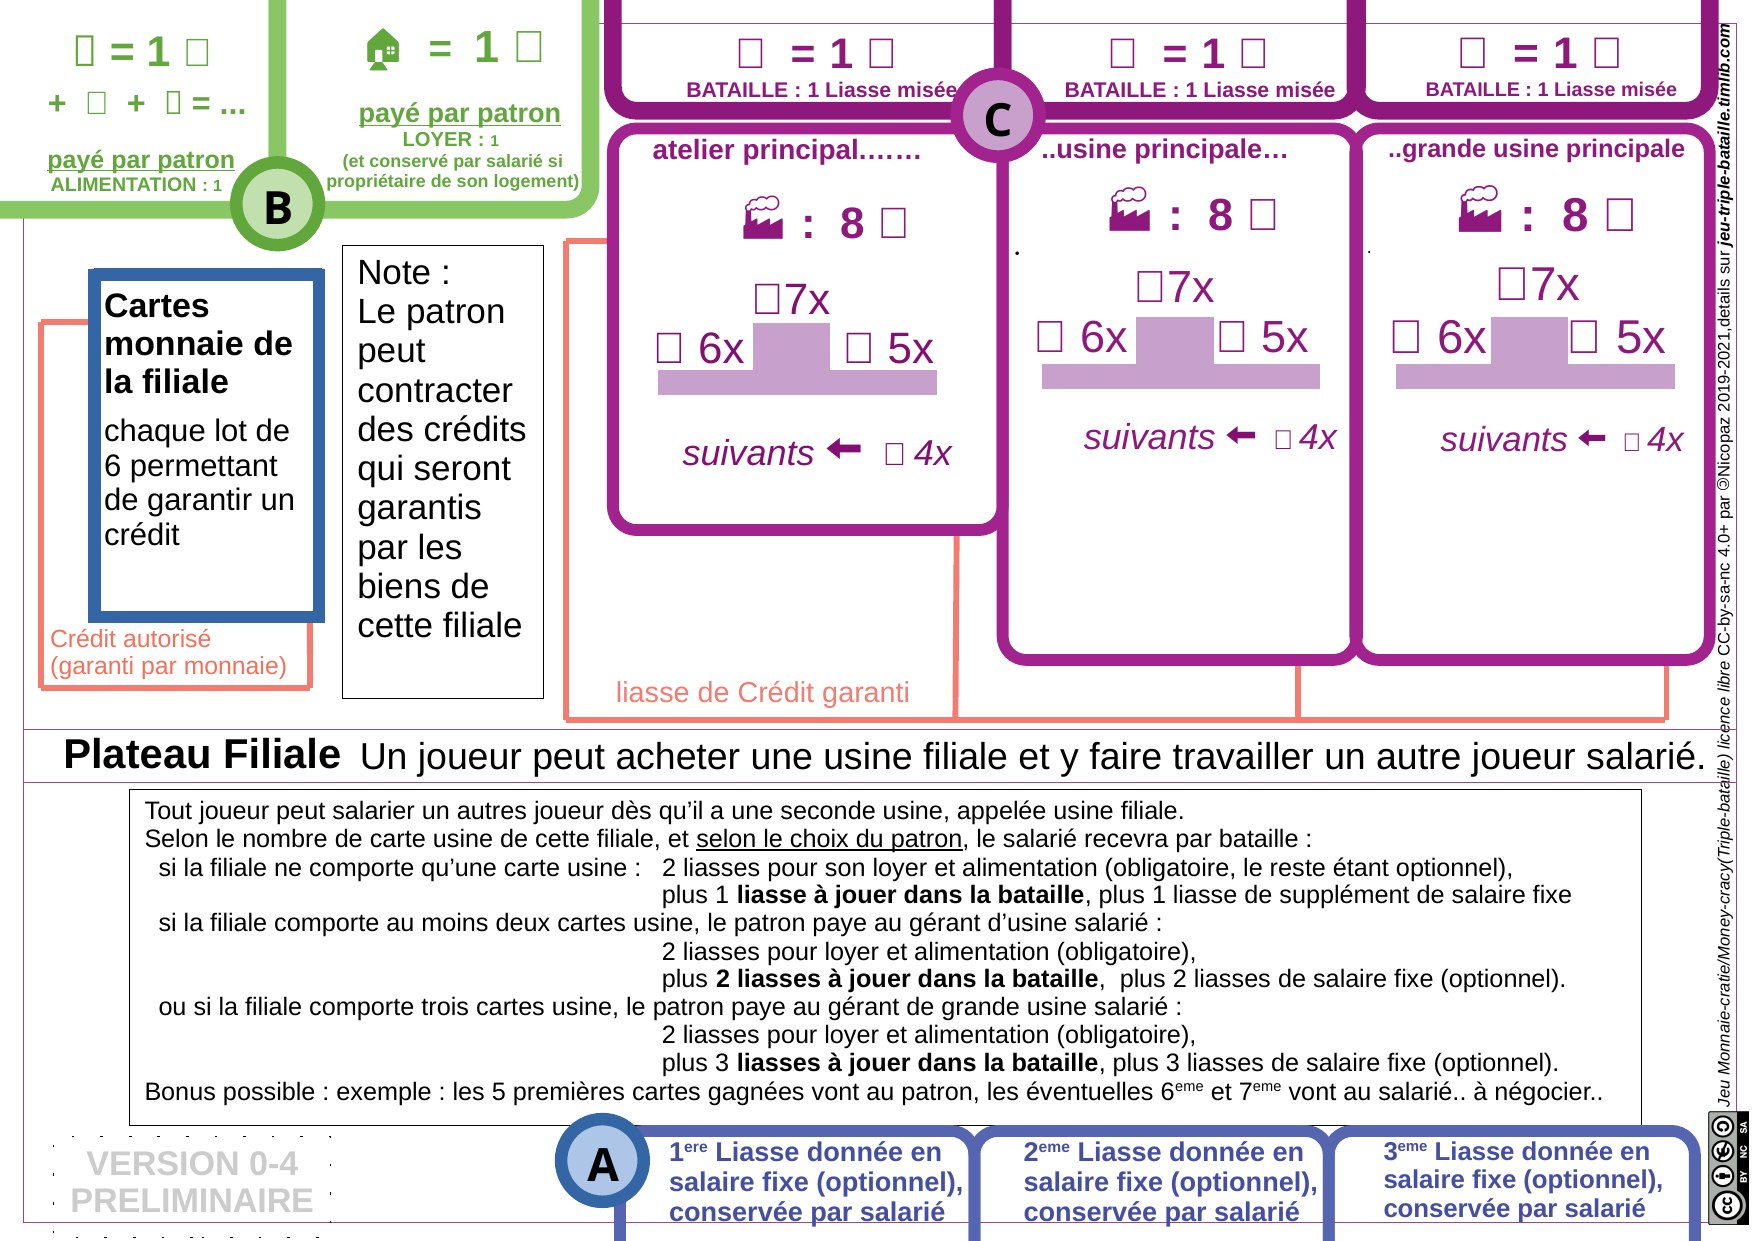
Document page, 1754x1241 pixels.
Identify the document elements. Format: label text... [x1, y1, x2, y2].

list 1ere Liasse donnée en salaire fixe (optionnel), conservée par salarié [620, 1130, 974, 1241]
title Un joueur peut acheter une usine filiale et y faire travailler un autre joueur salarié. [944, 723, 1725, 729]
list 🏠 = 1 💸 payé par patron LOYER : 1 (et conservé par salarié si propriétaire de son logement) [277, 0, 591, 210]
text_box [561, 1132, 572, 1189]
text_box B [248, 168, 311, 235]
text_box [250, 235, 305, 246]
text_box VERSION 0-4 PRELIMINAIRE [53, 1136, 331, 1238]
title Un joueur peut acheter une usine filiale et y faire travailler un autre joueur salarié. [390, 730, 1725, 782]
text_box [658, 323, 937, 395]
title Un joueur peut acheter une usine filiale et y faire travailler un autre joueur salarié. [390, 783, 1725, 790]
text_box [956, 86, 968, 144]
text_box Tout joueur peut salarier un autres joueur dès qu’il a une seconde usine, appelée usine filiale. Selon le nombre de carte usine de cette filiale, et selon le choix du patron, le salarié recevra par bataille : si la filiale ne comporte qu’une carte usine : 2 liasses pour son loyer et alimentation (obligatoire, le reste étant optionnel), plus 1 liasse à jouer dans la bataille, plus 1 liasse de supplément de salaire fixe si la filiale comporte au moins deux cartes usine, le patron paye au gérant d’usine salarié : 2 liasses pour loyer et alimentation (obligatoire), plus 2 liasses à jouer dans la bataille, plus 2 liasses de salaire fixe (optionnel). ou si la filiale comporte trois cartes usine, le patron paye au gérant de grande usine salarié : 2 liasses pour loyer et alimentation (obligatoire), plus 3 liasses à jouer dans la bataille, plus 3 liasses de salaire fixe (optionnel). Bonus possible : exemple : les 5 premières cartes gagnées vont au patron, les éventuelles 6eme et 7eme vont au salarié.. à négocier.. [129, 789, 1642, 1126]
list 🥣 = 1 💸 + 🎁 + 🎾 = ... payé par patron ALIMENTATION : 1 [0, 0, 268, 210]
list 🎩 = 1 💸 BATAILLE : 1 Liasse misée [1012, 0, 1357, 111]
text_box [256, 162, 299, 168]
text_box [236, 174, 248, 233]
list ..usine principale… 🏭 : 8 💸 🥇7x 🥈 6x 🥉 5x suivants 🠨 🥉 4x [1002, 128, 1355, 660]
text_box C [968, 79, 1032, 147]
list 2eme Liasse donnée en salaire fixe (optionnel), conservée par salarié [974, 1130, 1328, 1241]
text_box [971, 147, 1025, 157]
list 🎩 = 1 💸 BATAILLE : 1 Liasse misée [612, 0, 1003, 111]
text_box Crédit autorisé (garanti par monnaie) [35, 617, 310, 706]
text_box [575, 1192, 630, 1202]
list 3eme Liasse donnée en salaire fixe (optionnel), conservée par salarié [1328, 1130, 1695, 1241]
text_box [636, 1136, 644, 1185]
text_box Crédit autorisé (garanti par monnaie) [44, 617, 307, 685]
list Cartes monnaie de la filiale chaque lot de 6 permettant de garantir un crédit [101, 286, 305, 611]
picture [1709, 1112, 1749, 1225]
text_box [311, 179, 319, 229]
text_box A [572, 1125, 636, 1192]
text_box [581, 1119, 624, 1125]
text_box liasse de Crédit garanti [601, 668, 944, 744]
list Cartes monnaie de la filiale chaque lot de 6 permettant de garantir un crédit [56, 325, 305, 629]
text_box Plateau Filiale [48, 723, 390, 799]
list atelier principal.…… 🏭 : 8 💸 🥇7x 🥈 6x 🥉 5x suivants 🠨 🥉 4x [612, 128, 1003, 531]
text_box [978, 73, 1019, 79]
list ..grande usine principale 🏭 : 8 💸 🥇7x 🥈 6x 🥉 5x suivants 🠨 🥉 4x [1355, 128, 1710, 660]
list 🎩 = 1 💸 BATAILLE : 1 Liasse misée [1357, 0, 1710, 111]
text_box [1032, 91, 1040, 139]
text_box Note : Le patron peut contracter des crédits qui seront garantis par les biens de cette filiale [342, 245, 544, 699]
